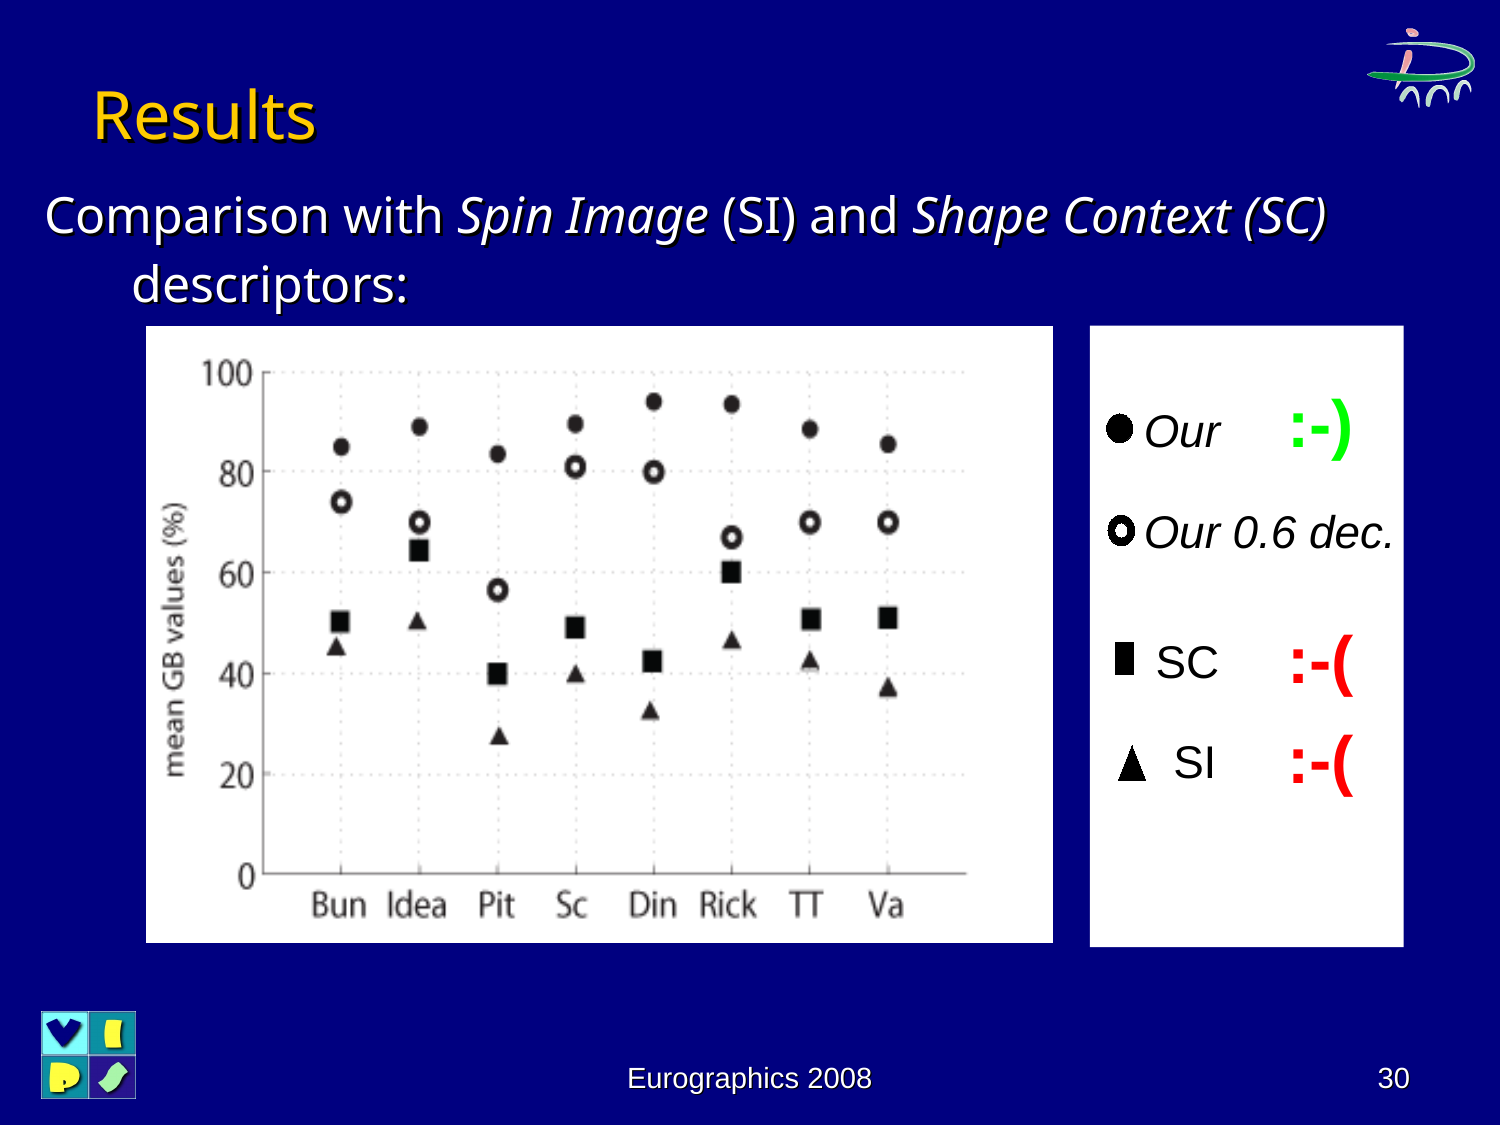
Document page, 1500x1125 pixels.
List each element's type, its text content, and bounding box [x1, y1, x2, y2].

text_box Our 0.6 dec. [1129, 499, 1415, 565]
text_box SC [1140, 629, 1238, 696]
picture [146, 326, 1053, 943]
text_box :-( [1272, 715, 1398, 806]
title Results [76, 42, 1427, 185]
text_box :-) [1272, 379, 1398, 470]
picture [1367, 28, 1475, 108]
text_box SI [1158, 729, 1255, 796]
text_box Our [1129, 398, 1246, 465]
text_box [1089, 565, 1404, 948]
text_box :-( [1272, 615, 1398, 706]
text_box [1376, 325, 1404, 499]
list Comparison with Spin Image (SI) and Shape Context (SC) descriptors: [29, 172, 1376, 634]
text_box [1107, 515, 1129, 546]
picture [41, 1011, 136, 1099]
text_box [1106, 413, 1129, 443]
